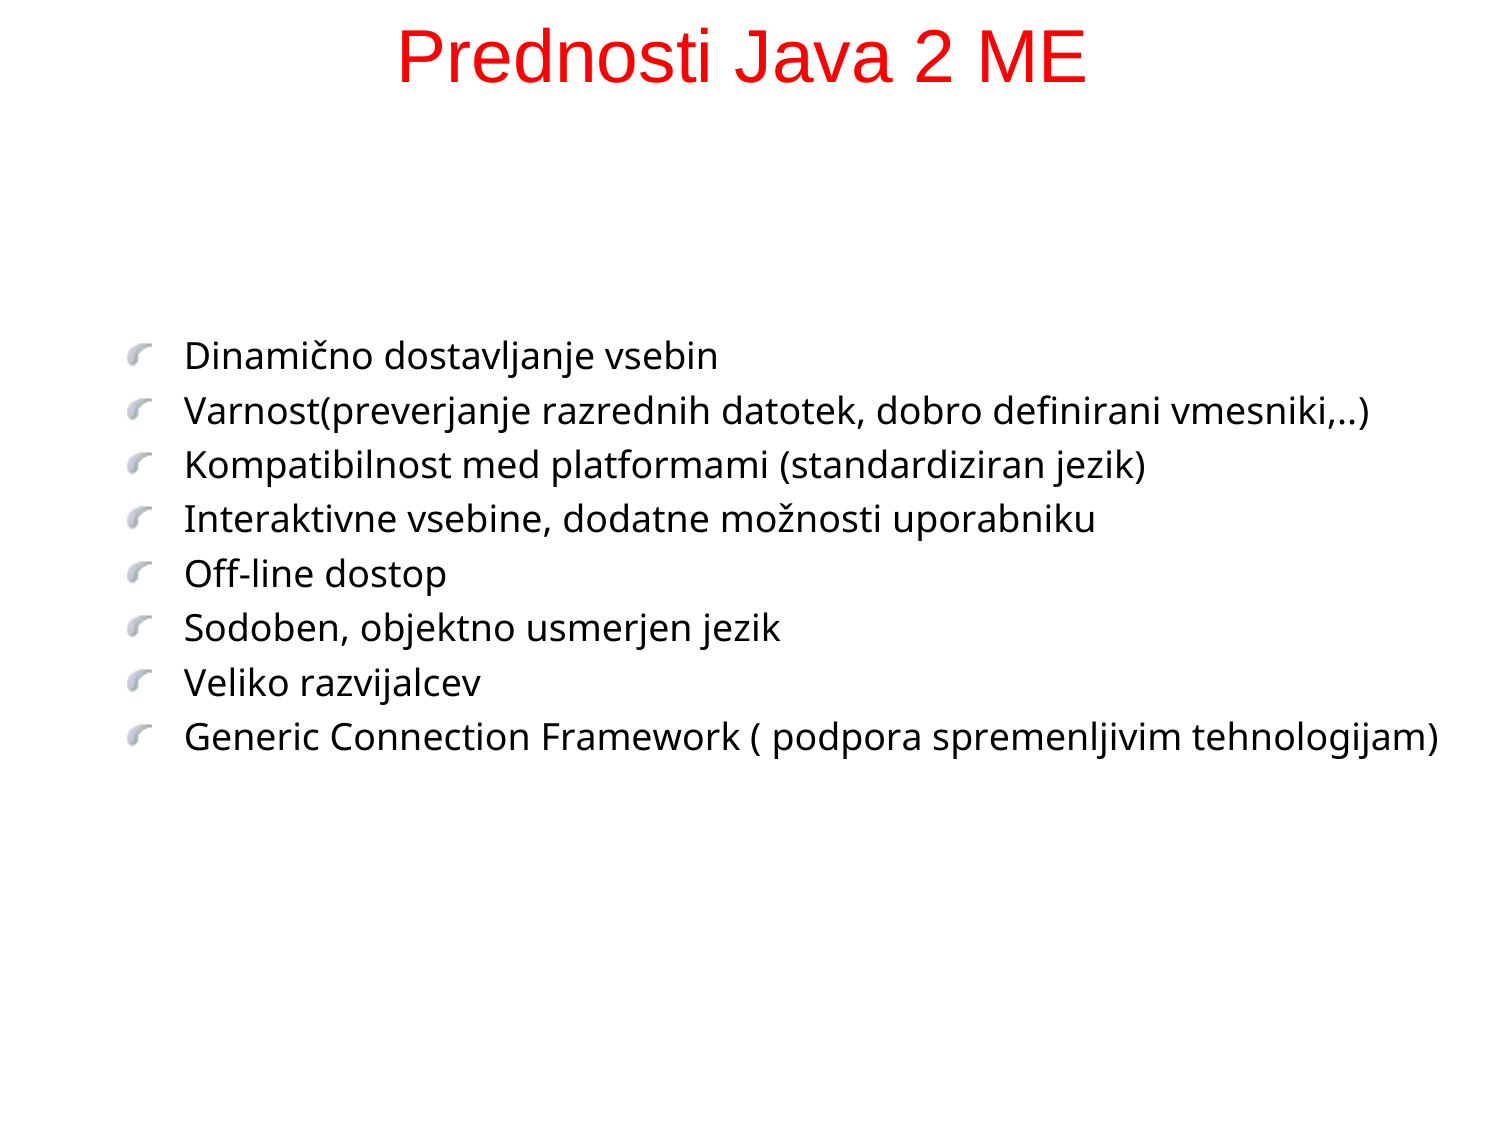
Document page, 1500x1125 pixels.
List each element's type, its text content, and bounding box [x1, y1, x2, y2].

title Prednosti Java 2 ME [105, 0, 1381, 106]
list Dinamično dostavljanje vsebin Varnost(preverjanje razrednih datotek, dobro definirani vmesniki,..) Kompatibilnost med platformami (standardiziran jezik) Interaktivne vsebine, dodatne možnosti uporabniku Off-line dostop Sodoben, objektno usmerjen jezik Veliko razvijalcev Generic Connection Framework ( podpora spremenljivim tehnologijam) [112, 324, 1500, 1001]
